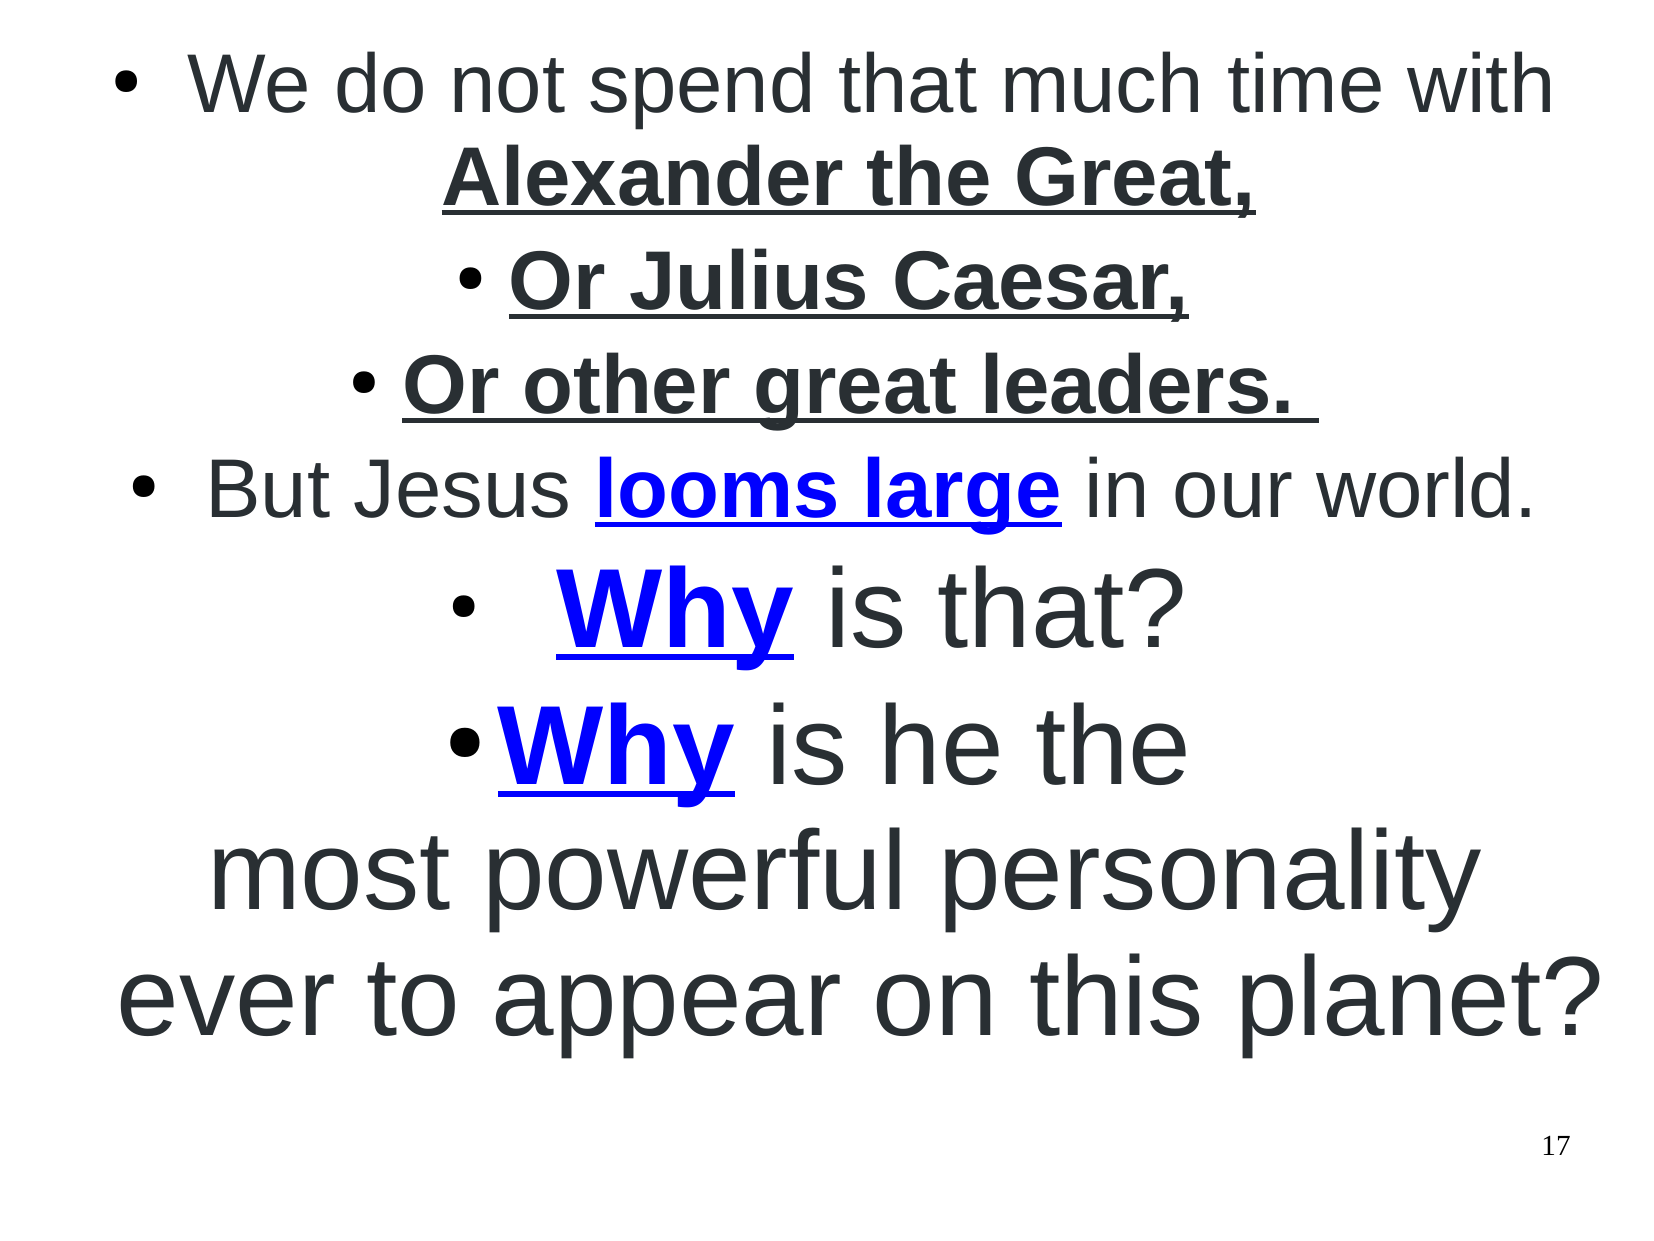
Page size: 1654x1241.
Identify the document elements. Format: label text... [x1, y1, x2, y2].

list We do not spend that much time with Alexander the Great, Or Julius Caesar, Or other great leaders. But Jesus looms large in our world. Why is that? Why is he the most powerful personality ever to appear on this planet? [37, 37, 1613, 1238]
